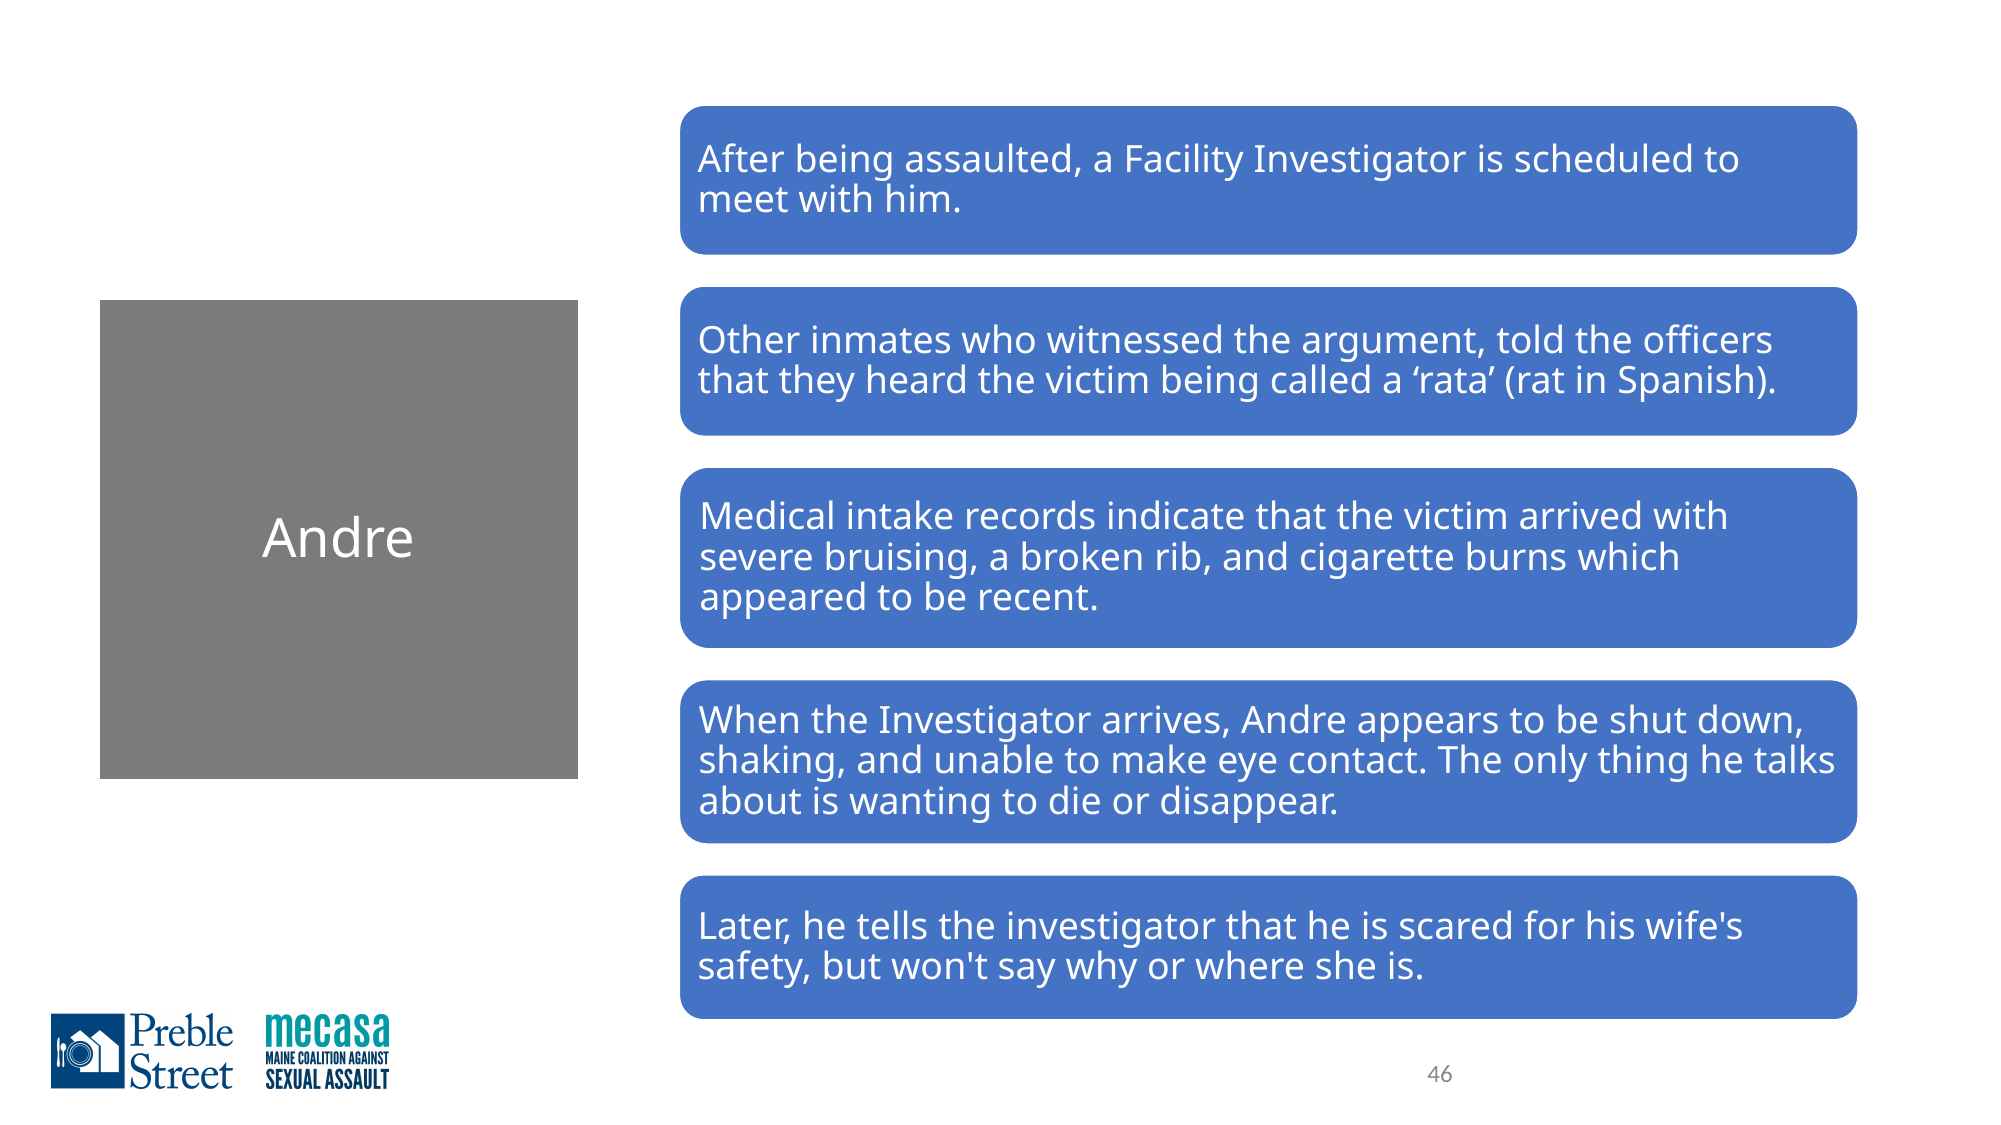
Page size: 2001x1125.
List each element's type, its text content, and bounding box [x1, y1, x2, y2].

title Andre [113, 314, 564, 765]
slide_number 46 [1412, 1042, 1863, 1103]
text_box Medical intake records indicate that the victim arrived with severe bruising, a broken rib, and cigarette burns which appeared to be recent. [679, 466, 1859, 650]
text_box Later, he tells the investigator that he is scared for his wife's safety, but won't say why or where she is. [679, 874, 1859, 1021]
text_box When the Investigator arrives, Andre appears to be shut down, shaking, and unable to make eye contact. The only thing he talks about is wanting to die or disappear. [679, 679, 1859, 845]
text_box After being assaulted, a Facility Investigator is scheduled to meet with him. [679, 104, 1859, 256]
text_box Other inmates who witnessed the argument, told the officers that they heard the victim being called a ‘rata’ (rat in Spanish). [679, 285, 1859, 437]
